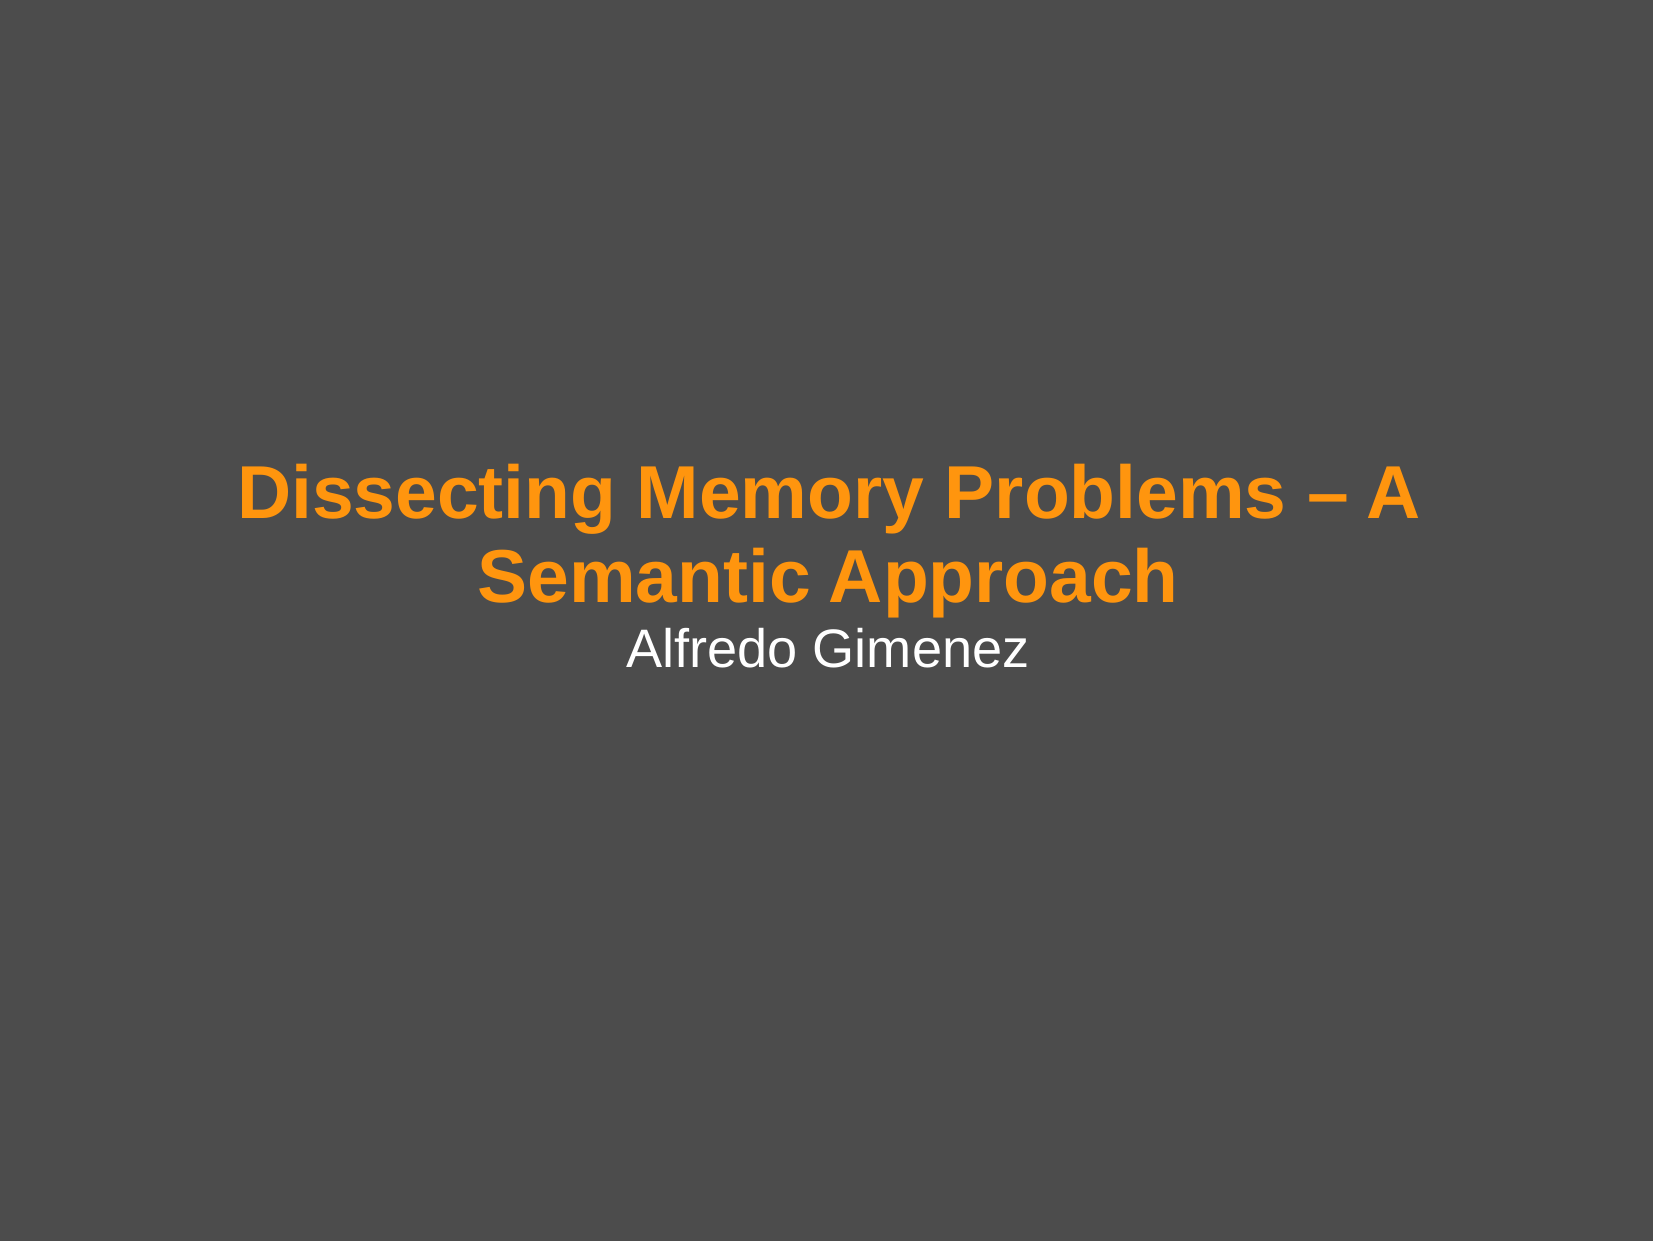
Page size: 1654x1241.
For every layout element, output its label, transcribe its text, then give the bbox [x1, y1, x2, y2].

subtitle Dissecting Memory Problems – A Semantic Approach Alfredo Gimenez [69, 49, 1588, 1081]
